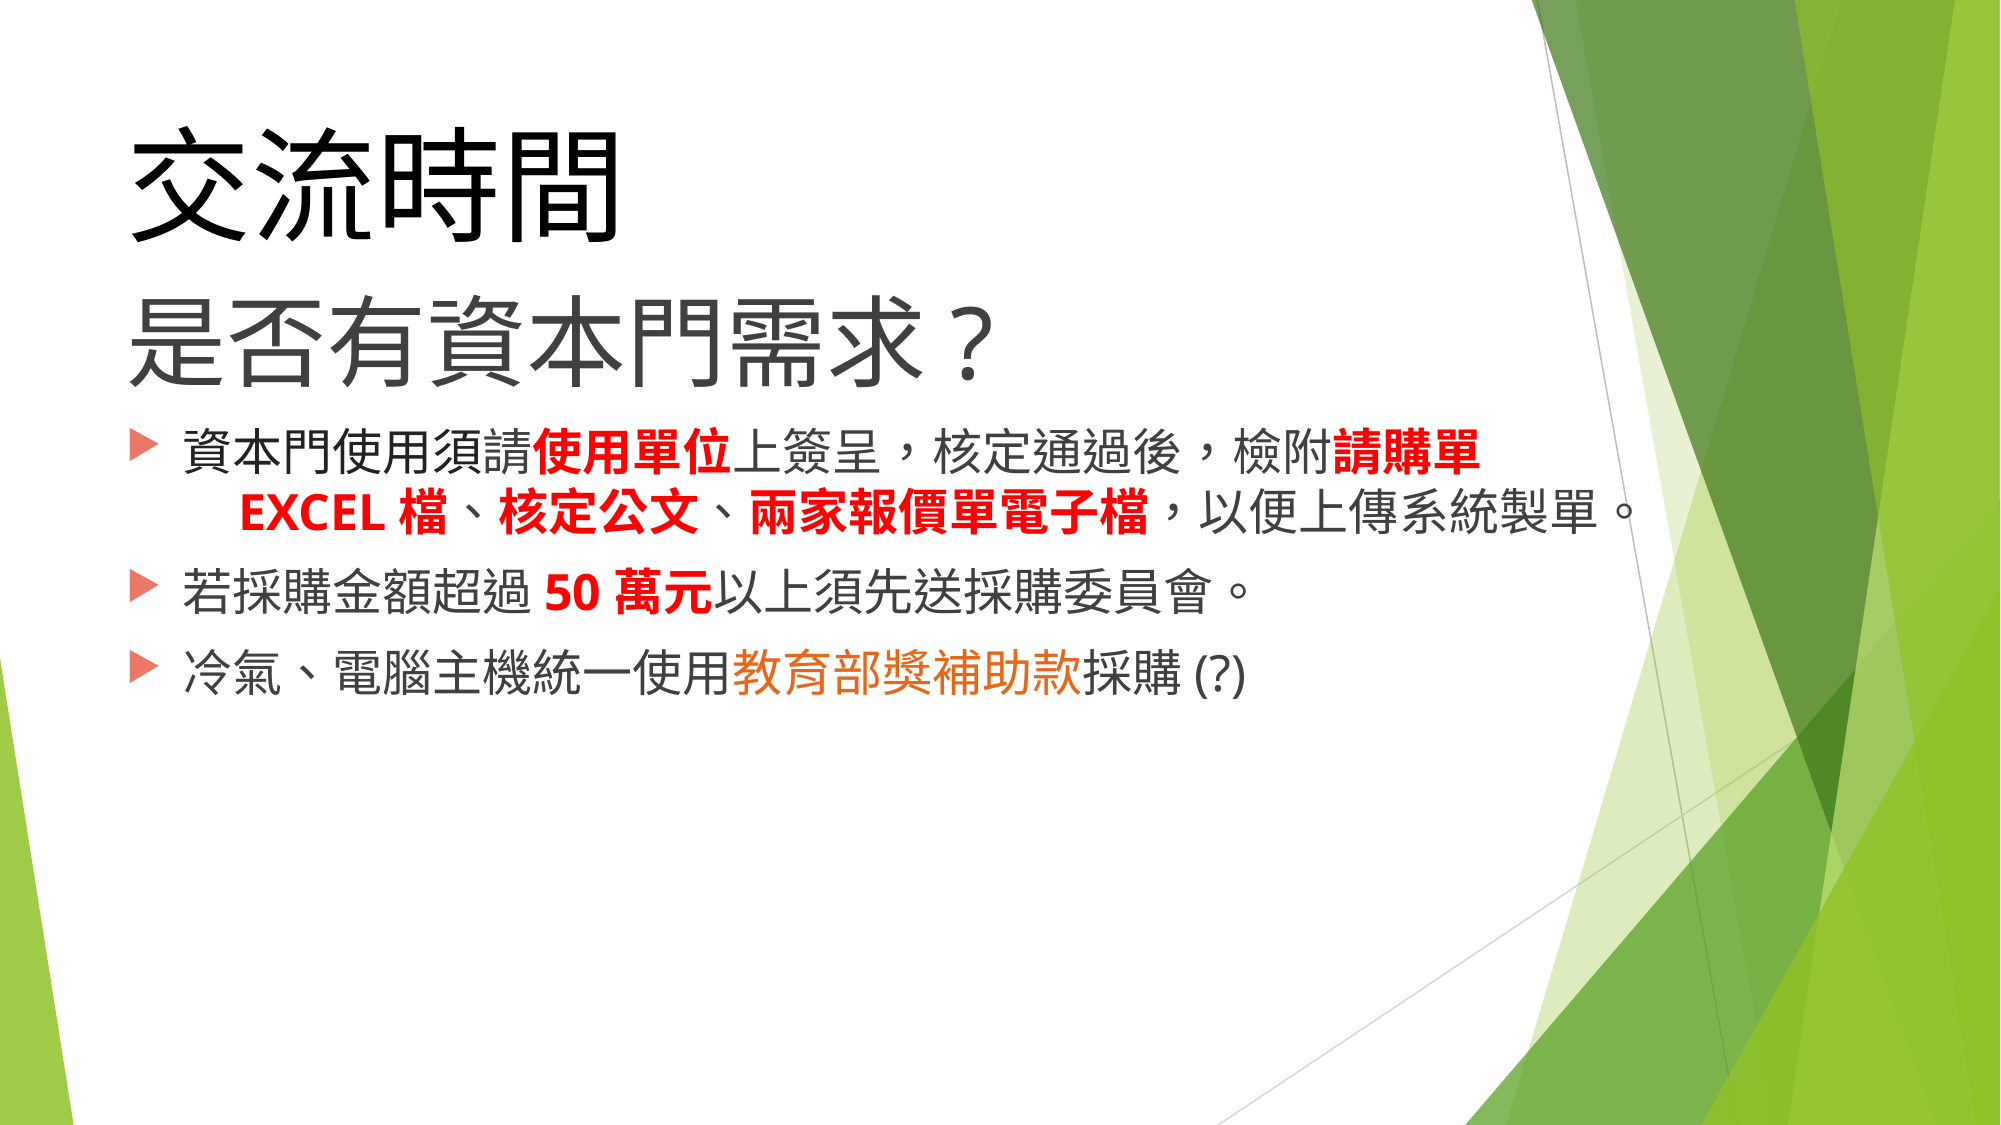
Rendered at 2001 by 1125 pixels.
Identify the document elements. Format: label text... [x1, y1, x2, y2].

list 是否有資本門需求? 資本門使用須請使用單位上簽呈，核定通過後，檢附請購單EXCEL檔、核定公文、兩家報價單電子檔，以便上傳系統製單。 若採購金額超過50萬元以上須先送採購委員會。 冷氣、電腦主機統一使用教育部獎補助款採購(?) [111, 271, 1647, 1102]
title 交流時間 [111, 99, 1522, 271]
